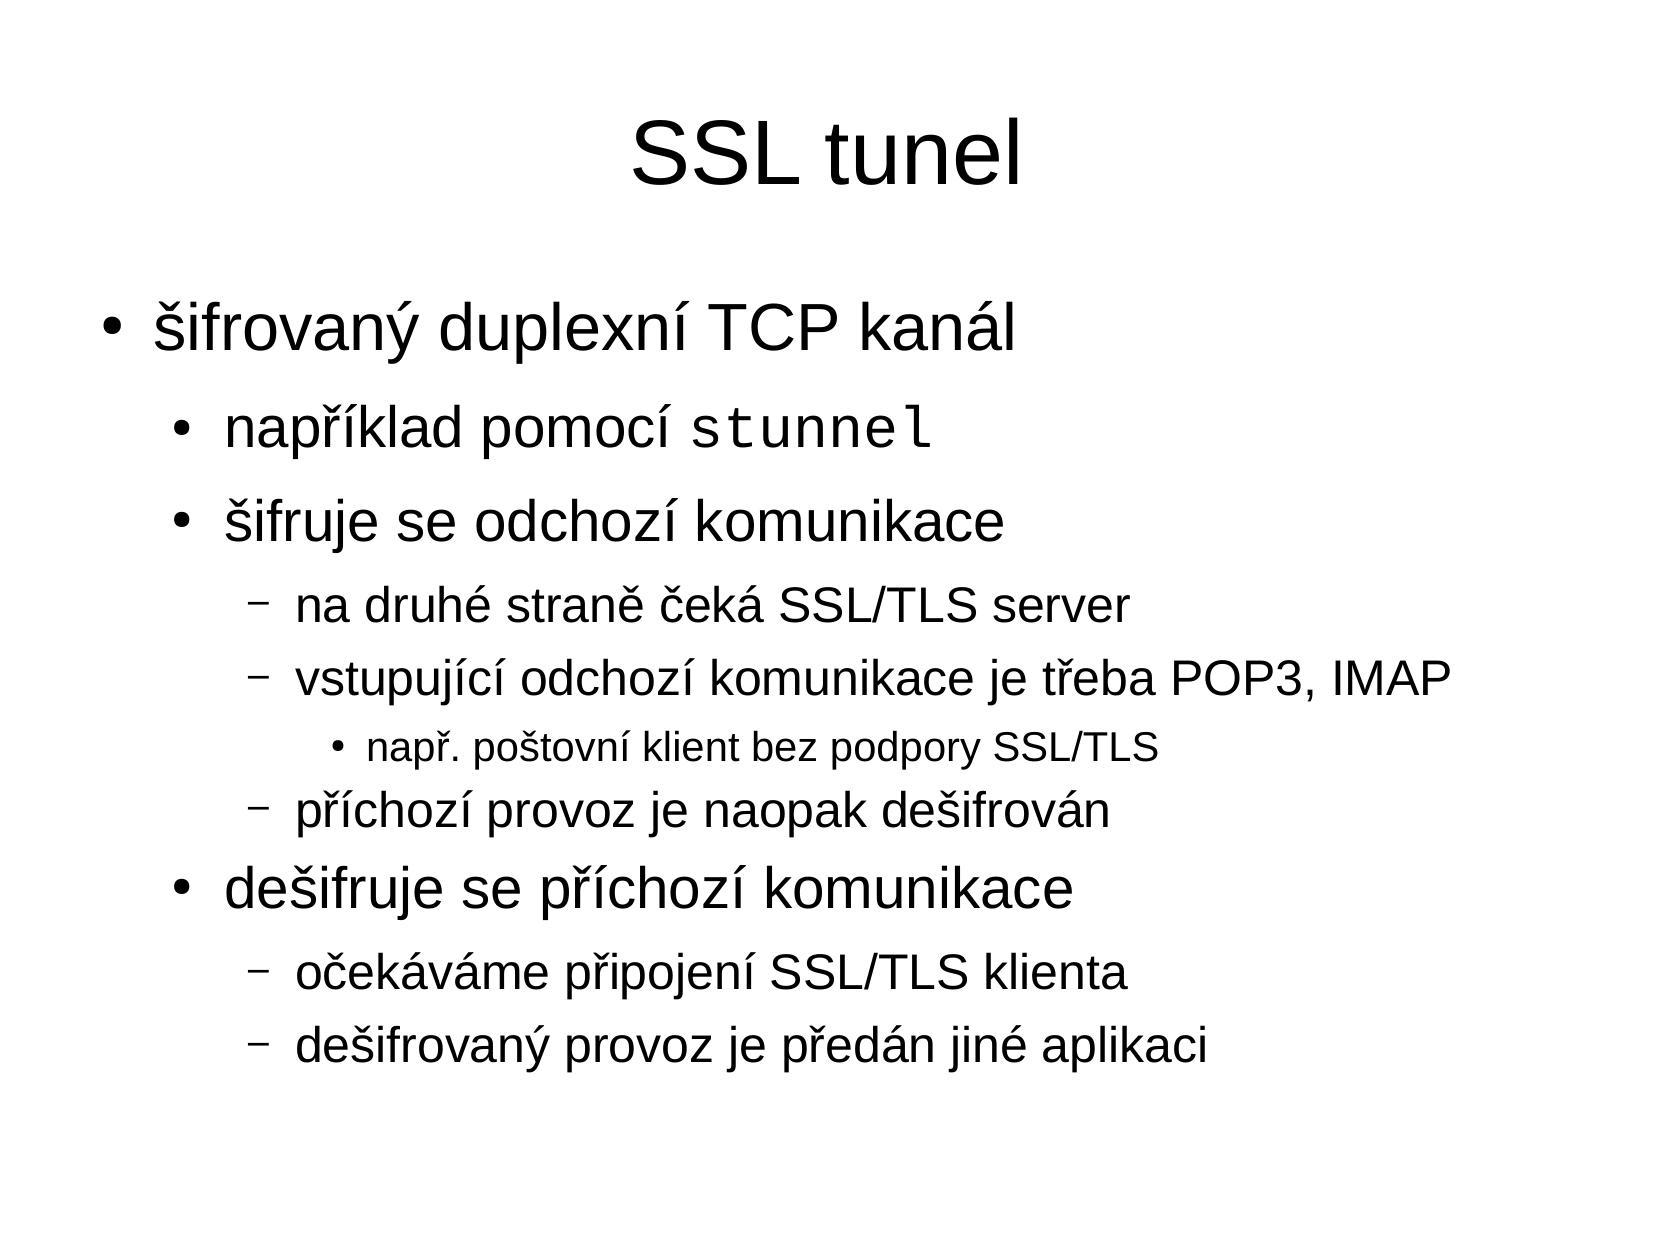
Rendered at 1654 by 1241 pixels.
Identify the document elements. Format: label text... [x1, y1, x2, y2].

list šifrovaný duplexní TCP kanál například pomocí stunnel šifruje se odchozí komunikace na druhé straně čeká SSL/TLS server vstupující odchozí komunikace je třeba POP3, IMAP např. poštovní klient bez podpory SSL/TLS příchozí provoz je naopak dešifrován dešifruje se příchozí komunikace očekáváme připojení SSL/TLS klienta dešifrovaný provoz je předán jiné aplikaci [82, 290, 1571, 1109]
title SSL tunel [82, 49, 1571, 257]
